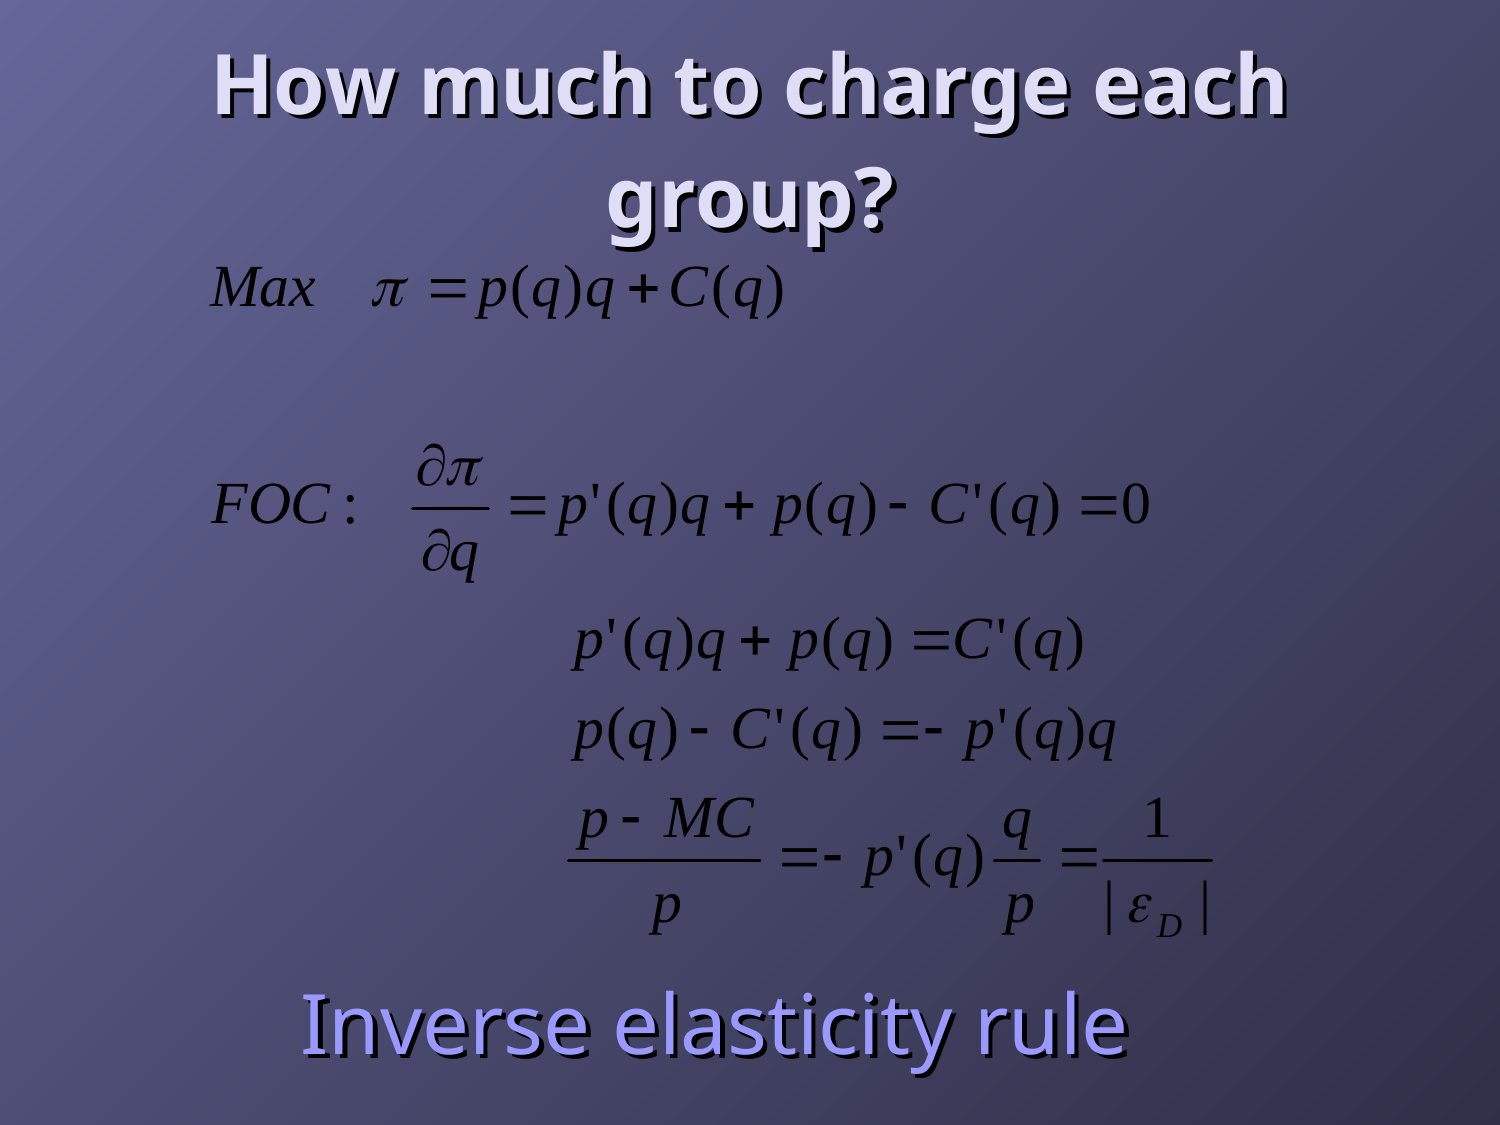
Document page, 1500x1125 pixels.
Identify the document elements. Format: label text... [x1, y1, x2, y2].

title How much to charge each group? [75, 31, 1426, 247]
text_box [200, 252, 1225, 950]
text_box Inverse elasticity rule [285, 963, 1145, 1079]
